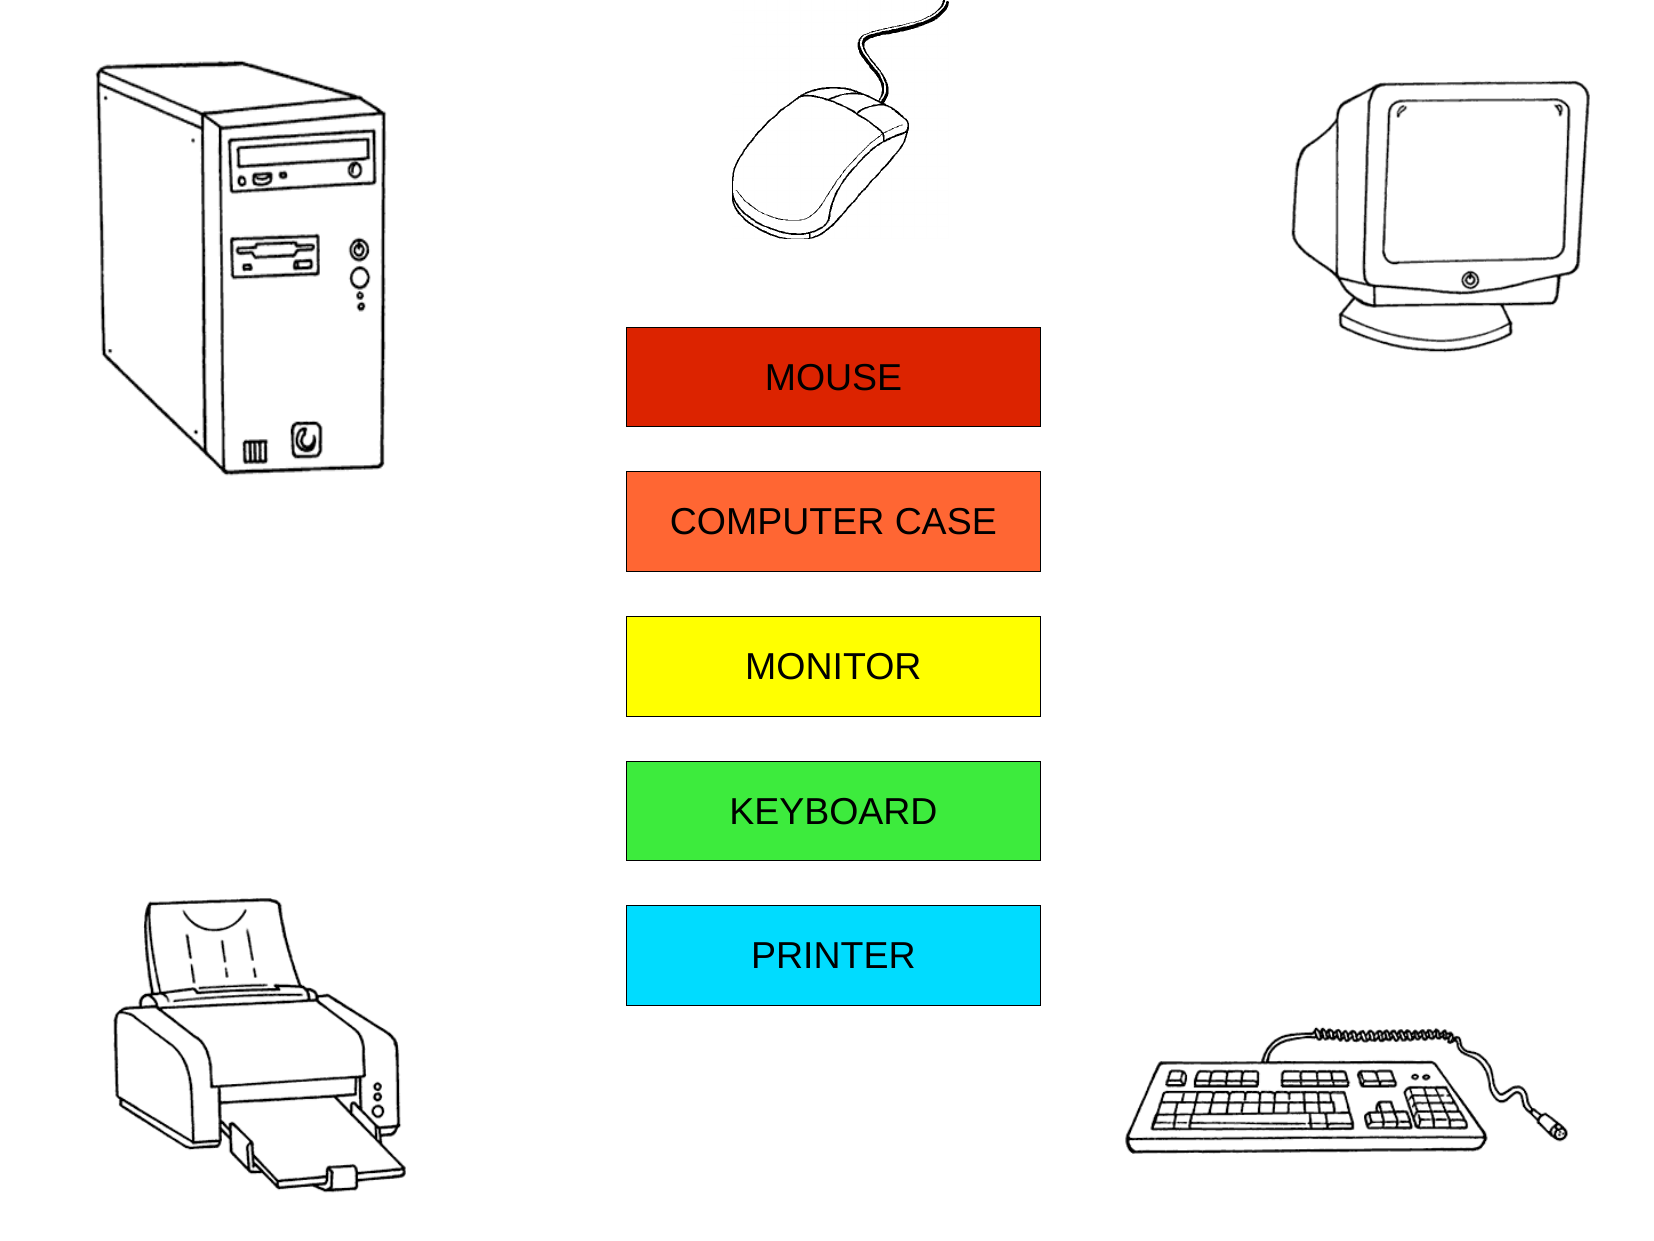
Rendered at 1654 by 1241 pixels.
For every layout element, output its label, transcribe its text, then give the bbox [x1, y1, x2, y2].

text_box COMPUTER CASE [626, 471, 1041, 572]
text_box MOUSE [626, 327, 1041, 427]
text_box KEYBOARD [626, 761, 1041, 861]
text_box MONITOR [626, 616, 1041, 717]
picture [103, 889, 422, 1204]
picture [1114, 988, 1580, 1195]
picture [1282, 57, 1599, 374]
text_box PRINTER [626, 905, 1041, 1006]
picture [732, 0, 949, 239]
picture [74, 46, 412, 483]
